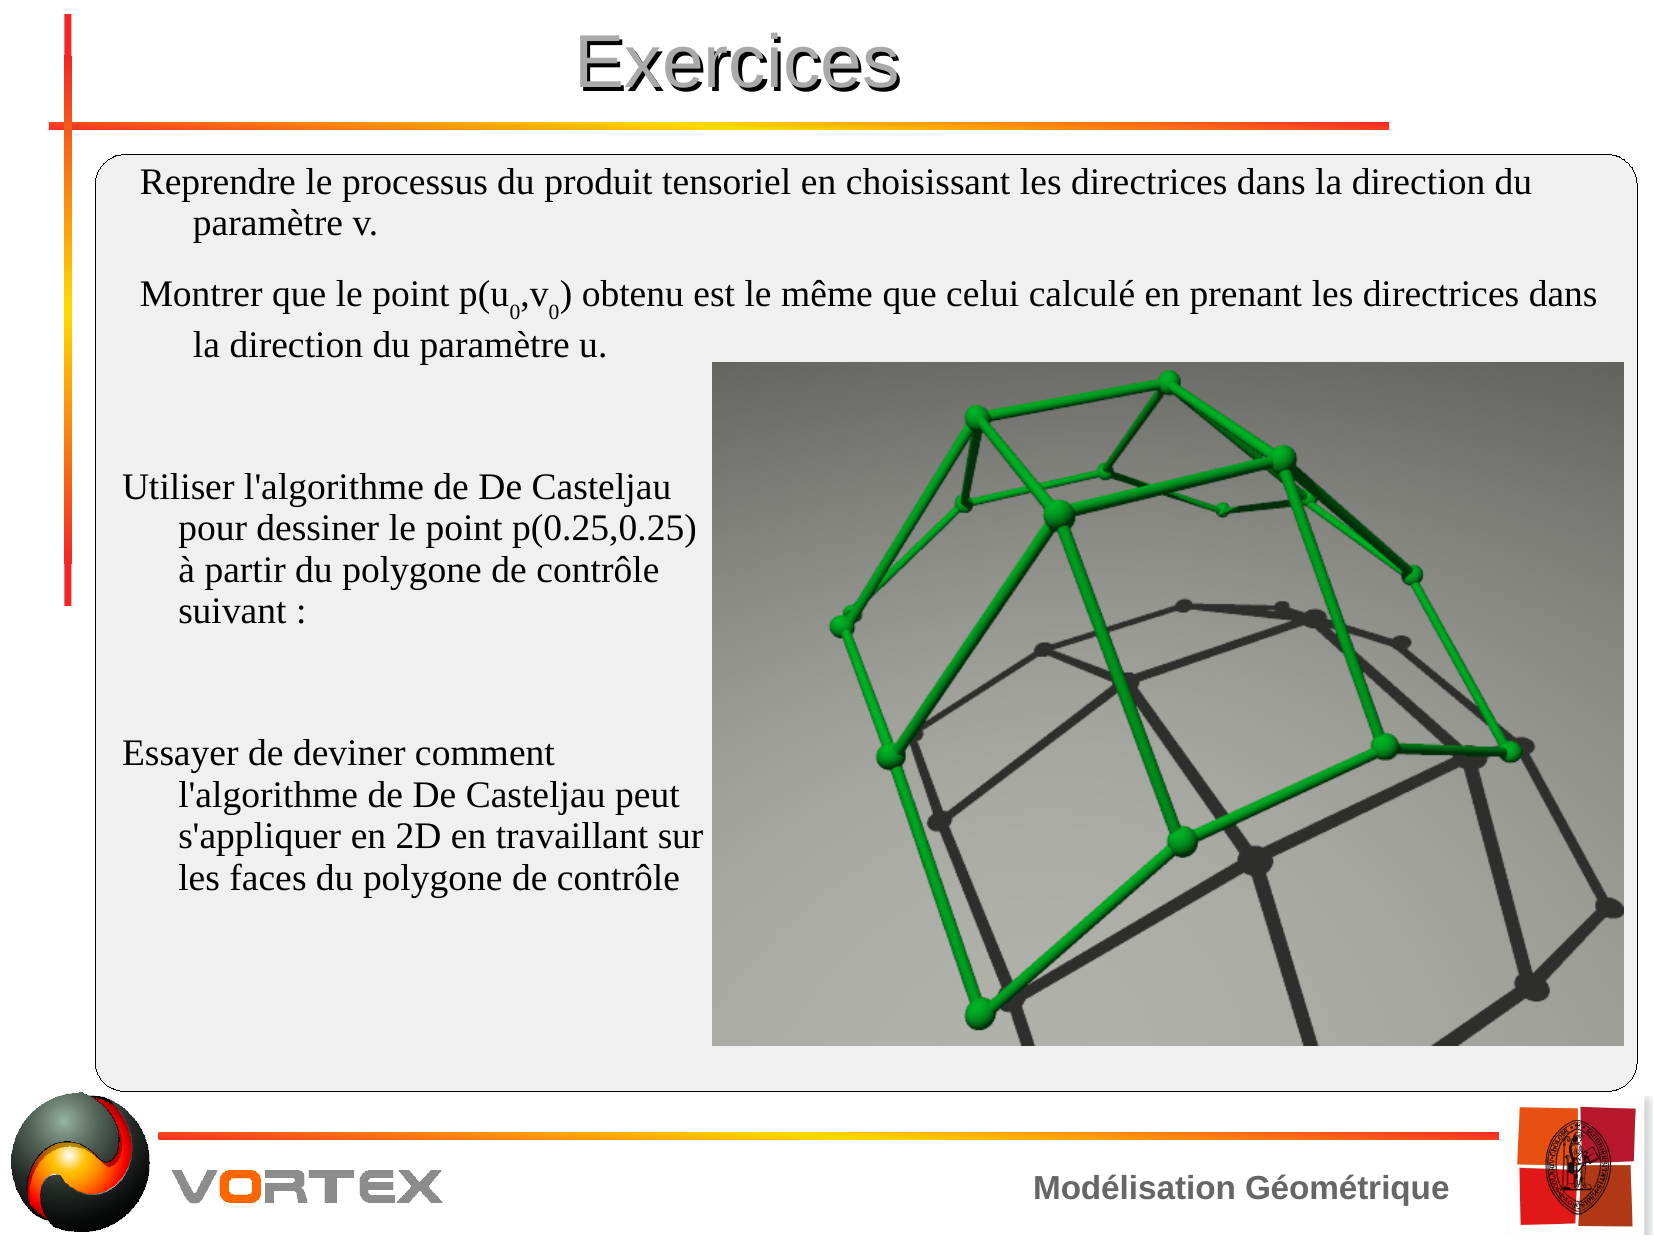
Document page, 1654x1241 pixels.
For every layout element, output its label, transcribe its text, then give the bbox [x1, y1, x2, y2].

list Reprendre le processus du produit tensoriel en choisissant les directrices dans la direction du paramètre v. Montrer que le point p(u0,v0) obtenu est le même que celui calculé en prenant les directrices dans la direction du paramètre u. Utiliser l'algorithme de De Casteljau pour dessiner le point p(0.25,0.25) à partir du polygone de contrôle suivant : Essayer de deviner comment l'algorithme de De Casteljau peut s'appliquer en 2D en travaillant sur les faces du polygone de contrôle [122, 160, 1609, 1103]
text_box [95, 154, 1638, 1092]
picture [11, 1092, 443, 1232]
picture [1505, 1096, 1653, 1235]
title Exercices [82, 4, 1392, 120]
picture [712, 362, 1624, 1046]
